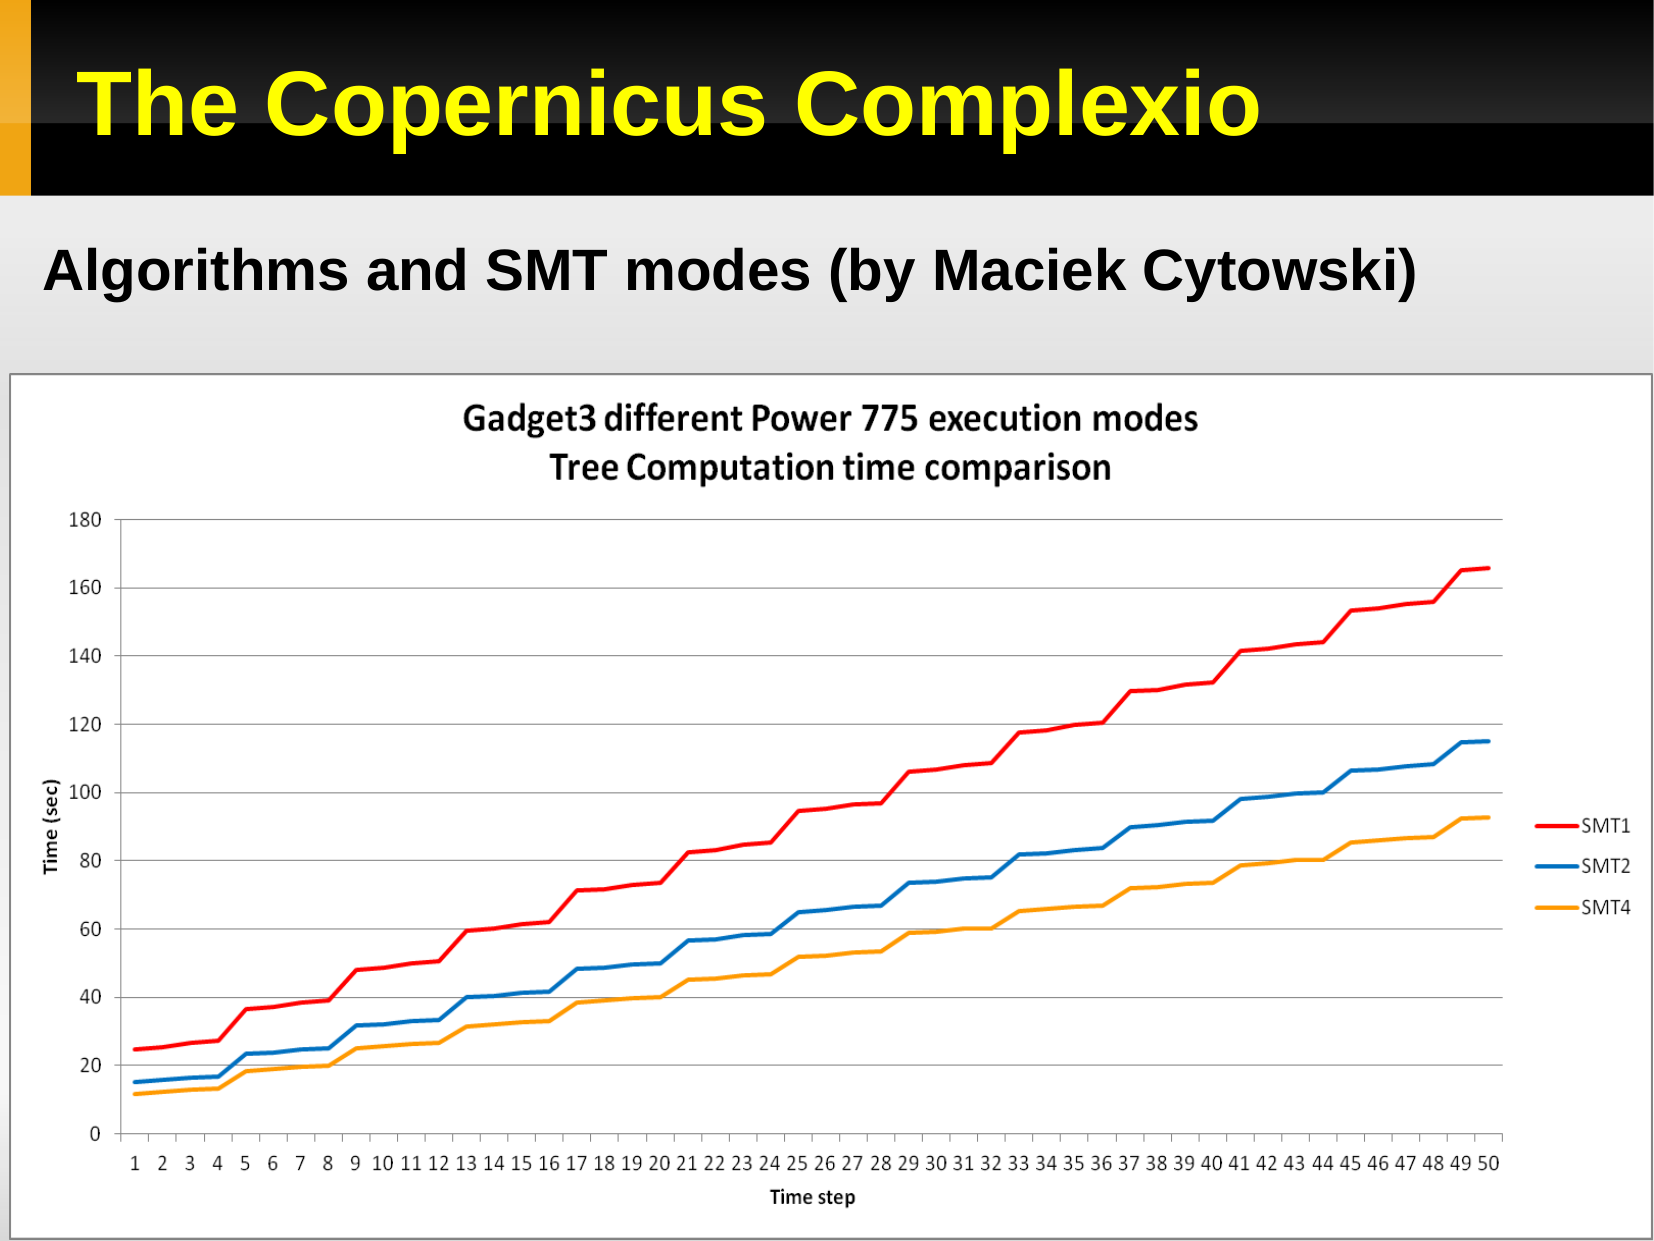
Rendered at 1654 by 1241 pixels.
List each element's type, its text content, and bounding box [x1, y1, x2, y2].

title Algorithms and SMT modes (by Maciek Cytowski) [6, 212, 1652, 323]
title The Copernicus Complexio [76, 0, 1565, 208]
picture [0, 0, 1654, 1241]
